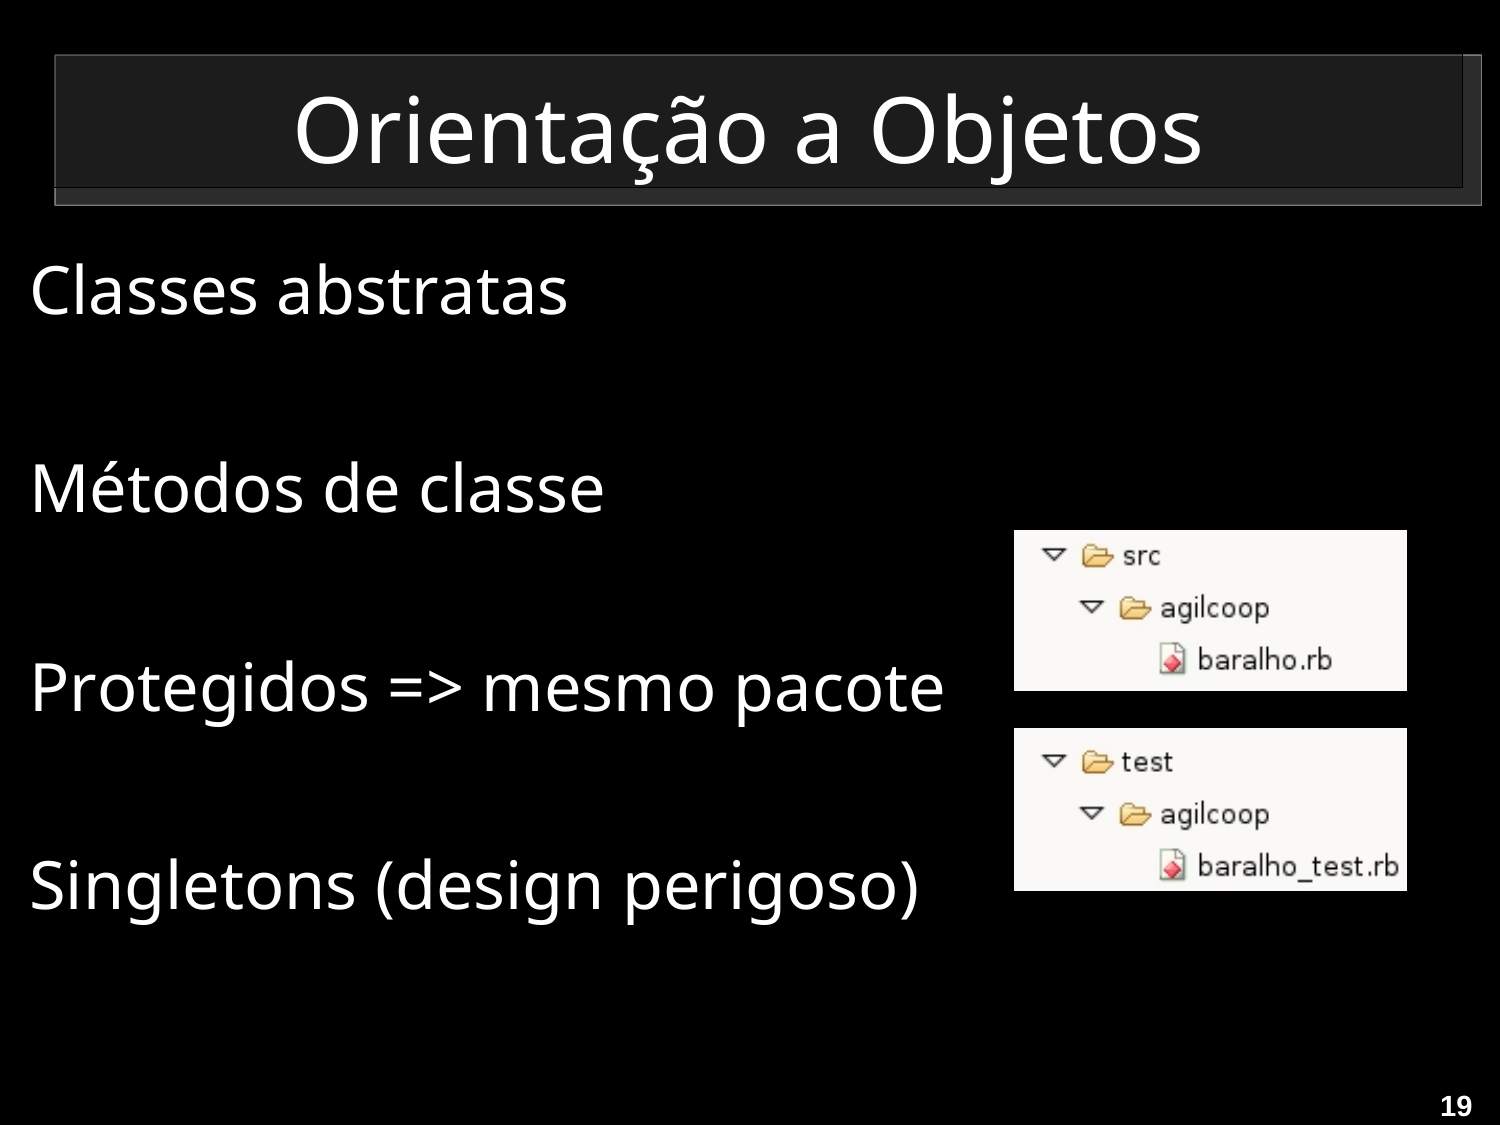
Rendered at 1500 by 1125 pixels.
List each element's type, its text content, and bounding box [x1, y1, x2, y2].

picture [1014, 728, 1407, 891]
title Orientação a Objetos [29, 38, 1469, 218]
list Classes abstratas Métodos de classe Protegidos => mesmo pacote Singletons (design perigoso) [29, 243, 1469, 1072]
picture [1014, 530, 1407, 691]
